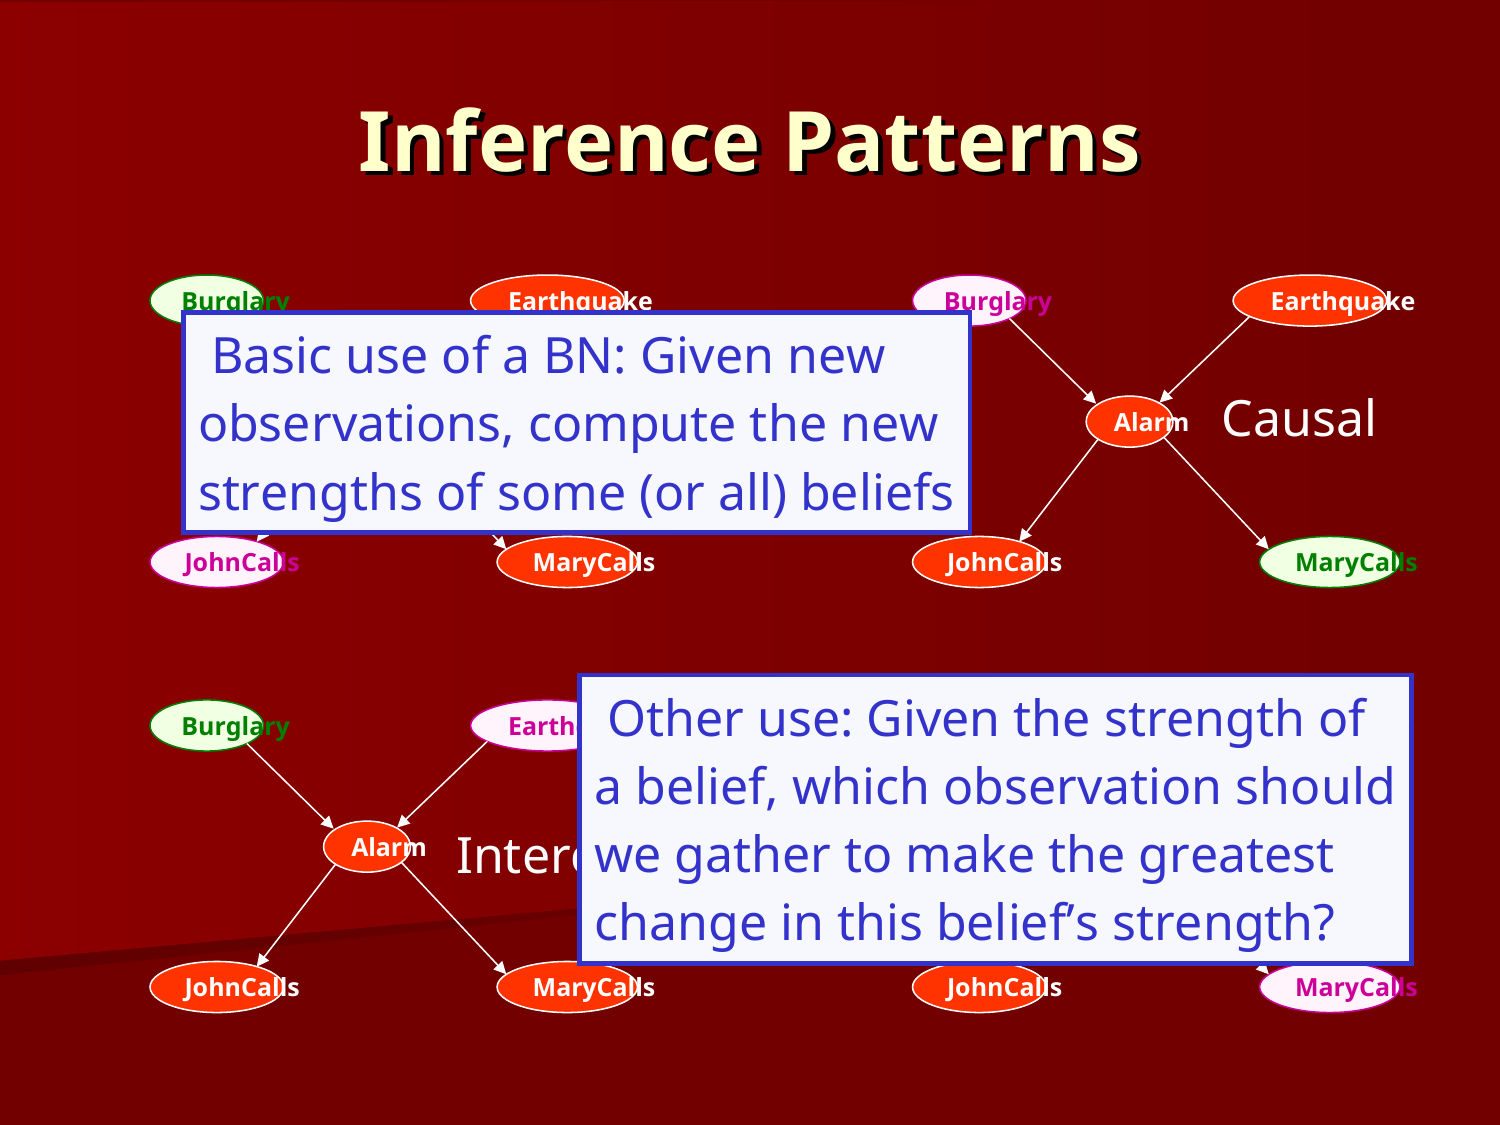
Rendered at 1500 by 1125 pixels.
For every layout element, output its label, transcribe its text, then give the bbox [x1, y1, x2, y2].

text_box MaryCalls [497, 536, 637, 588]
text_box MaryCalls [497, 961, 637, 1013]
text_box MaryCalls [1259, 964, 1399, 1013]
text_box JohnCalls [150, 961, 281, 1013]
text_box Alarm [323, 821, 410, 873]
text_box JohnCalls [912, 964, 1044, 1013]
text_box Intercausal [441, 812, 579, 897]
text_box Other use: Given the strength of a belief, which observation should we gather to make the greatest change in this belief’s strength? [579, 674, 1412, 964]
title Inference Patterns [75, 45, 1426, 233]
text_box Causal [1207, 374, 1393, 459]
text_box Basic use of a BN: Given new observations, compute the new strengths of some (or all) beliefs [183, 312, 971, 533]
text_box Earthquake [1233, 275, 1387, 327]
text_box MaryCalls [1259, 536, 1399, 588]
text_box Burglary [149, 275, 264, 324]
text_box Alarm [1086, 396, 1173, 448]
text_box Burglary [149, 699, 264, 752]
text_box Earthquake [470, 275, 624, 312]
text_box Burglary [912, 275, 1027, 327]
text_box Earthquake [470, 699, 579, 752]
text_box JohnCalls [150, 536, 281, 588]
text_box JohnCalls [912, 536, 1044, 588]
